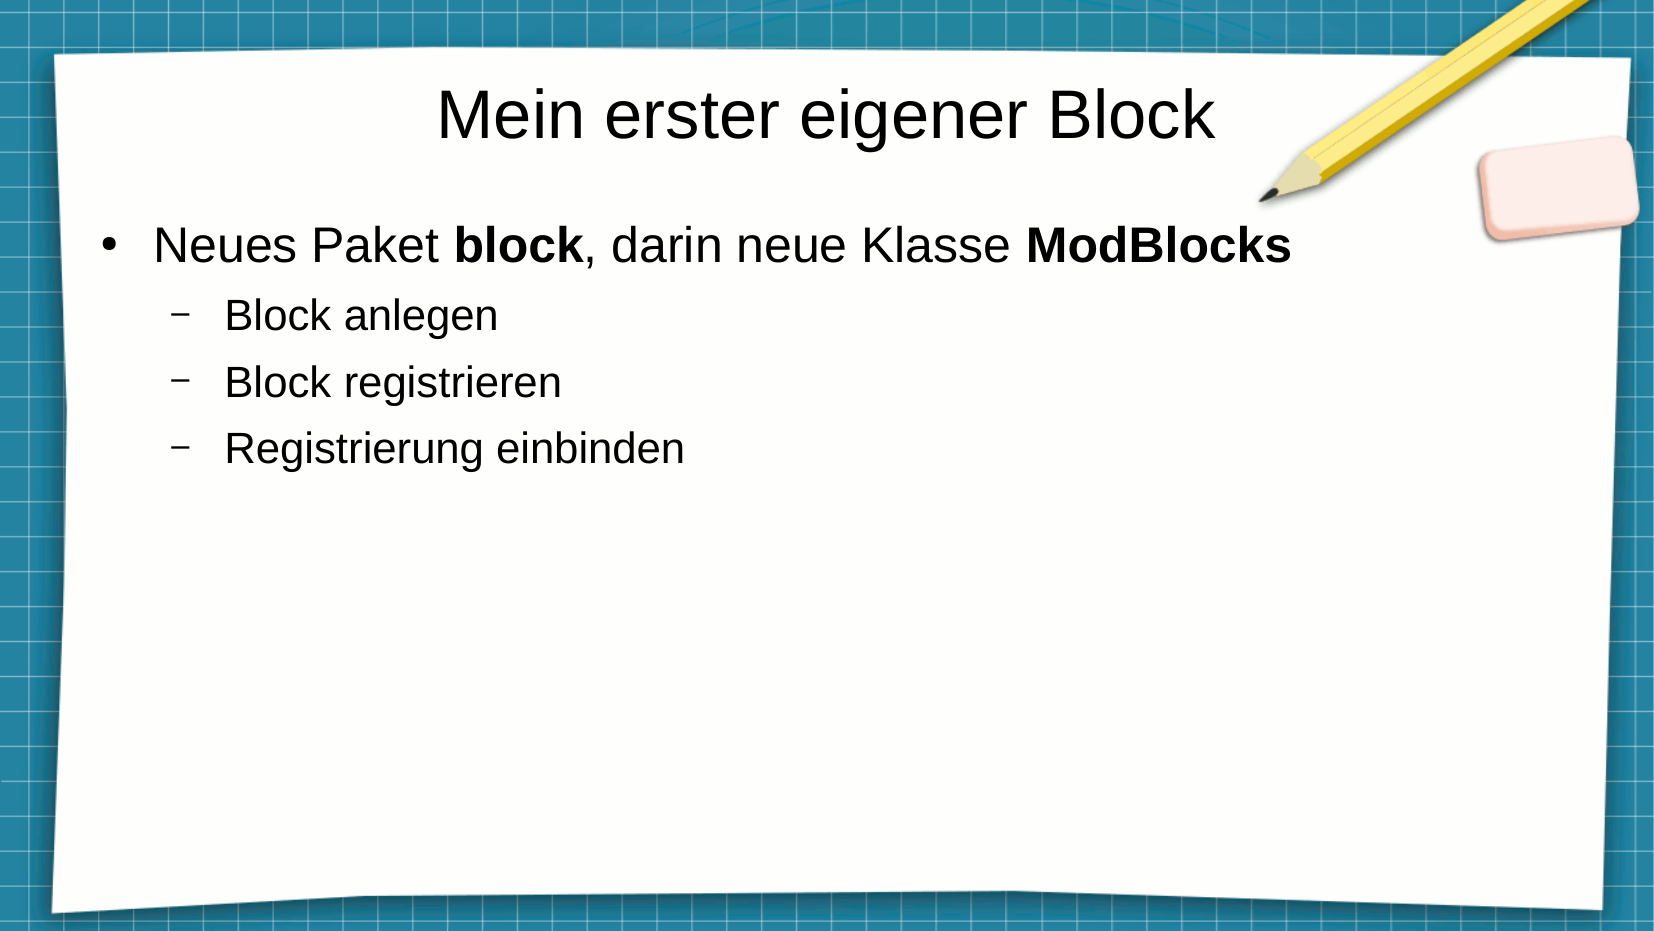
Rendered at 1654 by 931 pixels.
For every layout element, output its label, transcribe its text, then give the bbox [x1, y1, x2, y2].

list Neues Paket block, darin neue Klasse ModBlocks Block anlegen Block registrieren Registrierung einbinden [82, 217, 1571, 502]
picture [0, 0, 1654, 931]
title Mein erster eigener Block [82, 37, 1571, 193]
